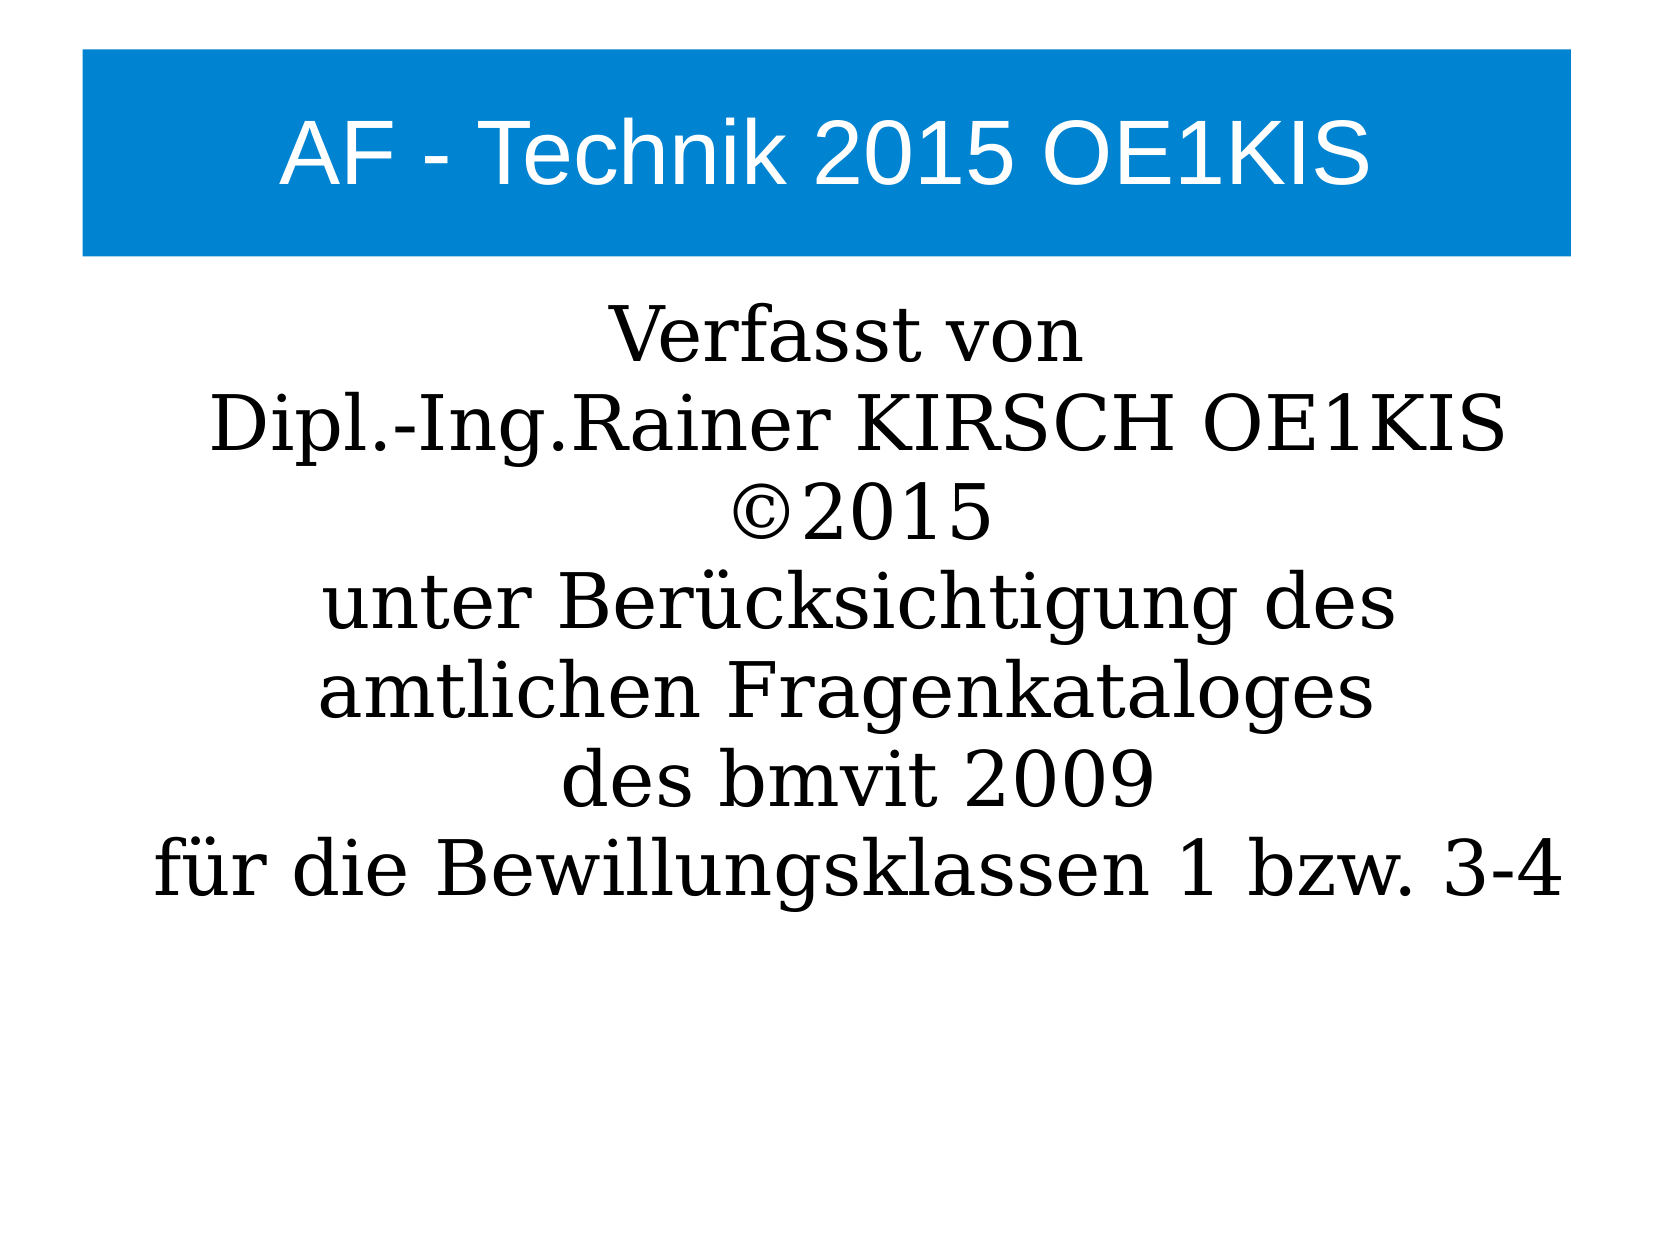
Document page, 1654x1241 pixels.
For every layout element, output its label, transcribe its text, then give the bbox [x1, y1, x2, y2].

list Verfasst von Dipl.-Ing.Rainer KIRSCH OE1KIS ©2015 unter Berücksichtigung des amtlichen Fragenkataloges des bmvit 2009 für die Bewillungsklassen 1 bzw. 3-4 [82, 290, 1571, 1010]
title AF - Technik 2015 OE1KIS [82, 49, 1571, 257]
